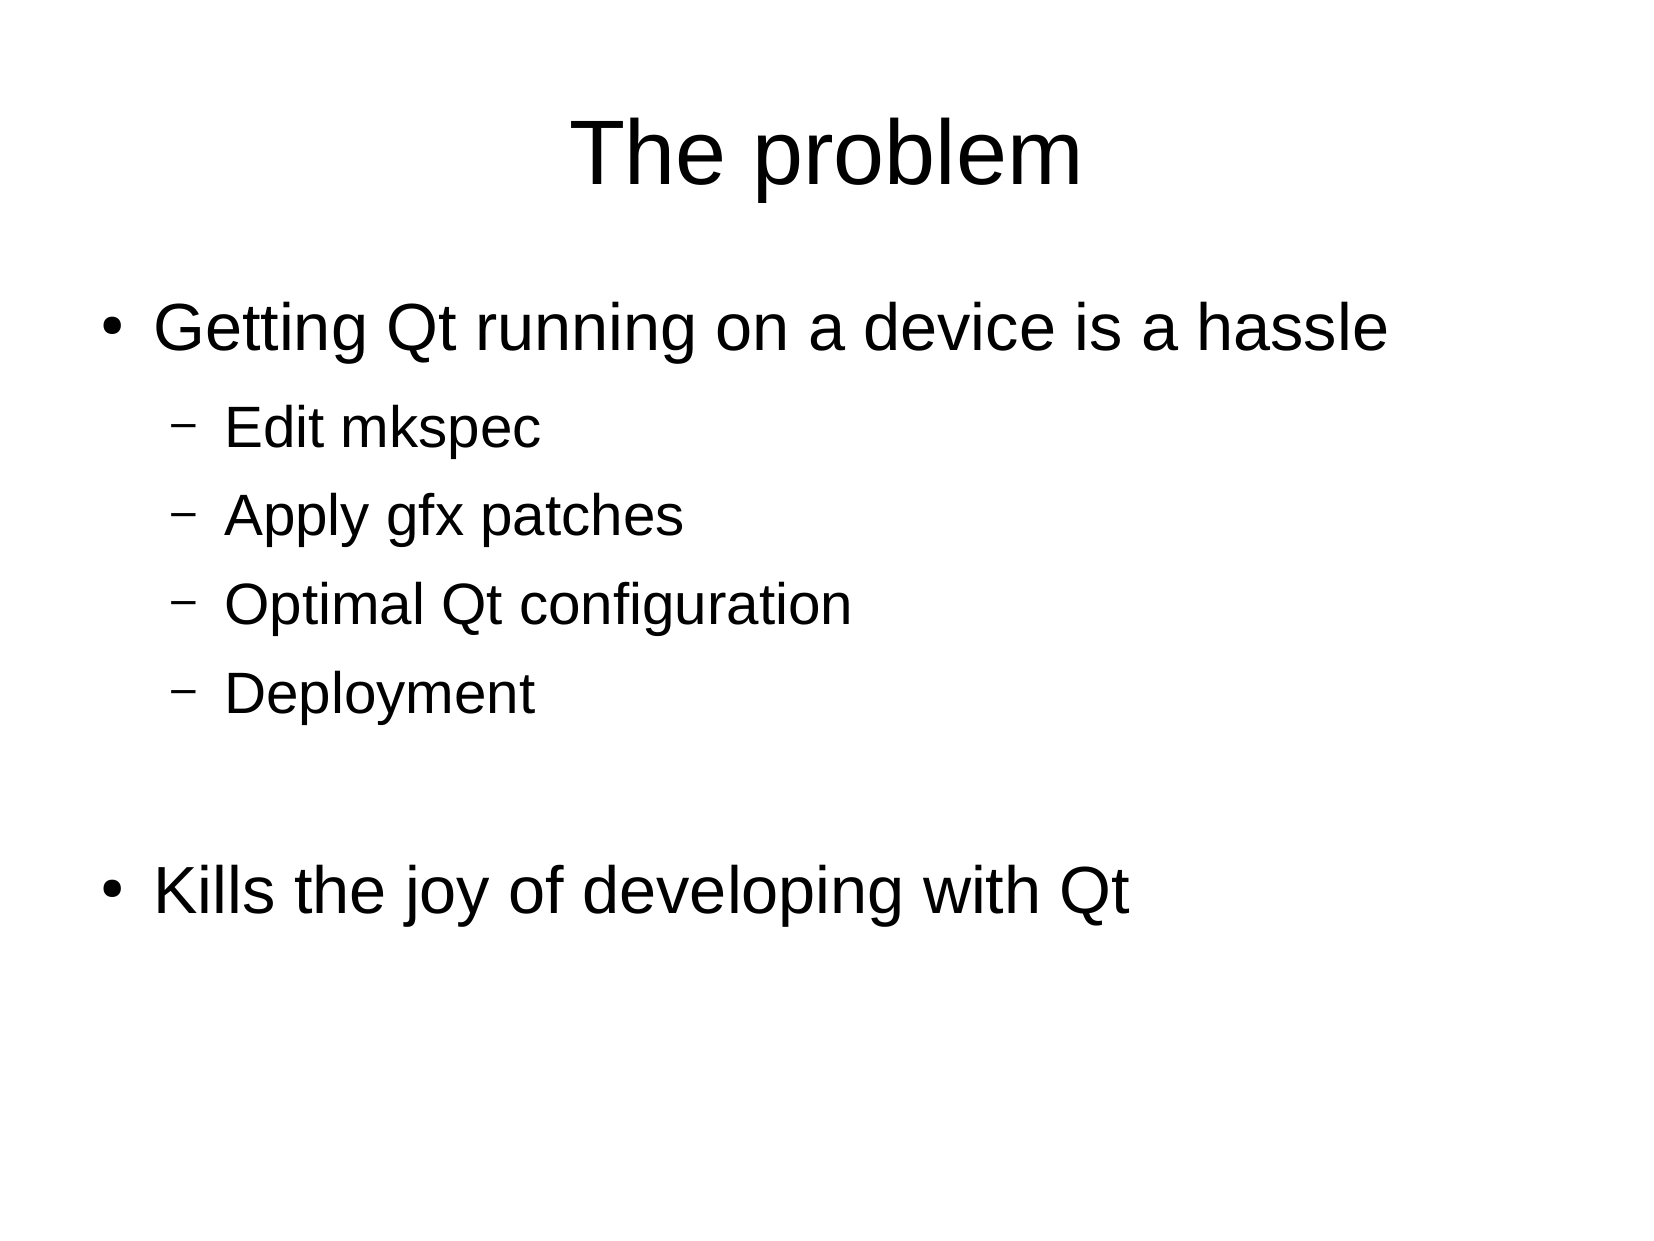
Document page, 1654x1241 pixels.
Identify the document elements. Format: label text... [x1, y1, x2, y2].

list Getting Qt running on a device is a hassle Edit mkspec Apply gfx patches Optimal Qt configuration Deployment Kills the joy of developing with Qt [82, 290, 1538, 1010]
title The problem [82, 49, 1571, 257]
